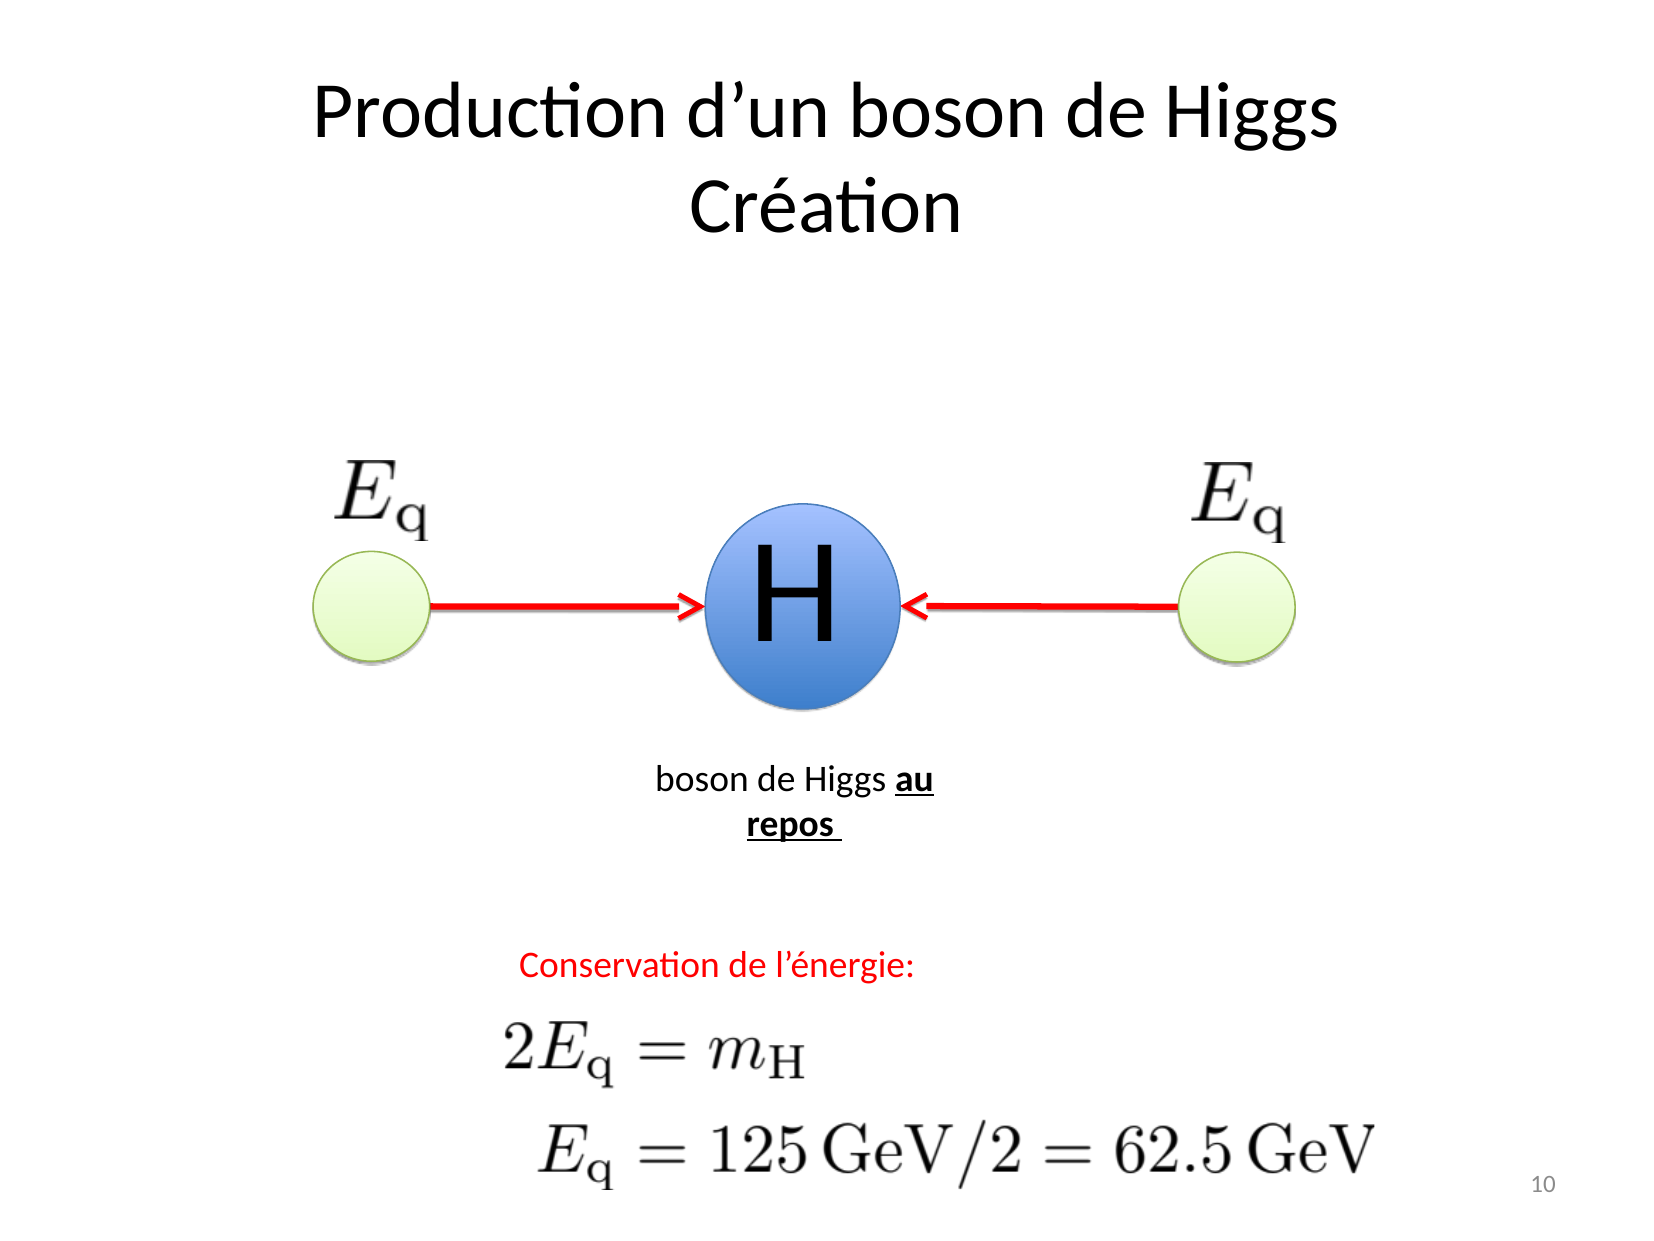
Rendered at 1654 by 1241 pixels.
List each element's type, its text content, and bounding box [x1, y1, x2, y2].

picture [504, 1021, 1375, 1190]
picture [334, 460, 429, 541]
text_box [313, 551, 430, 662]
text_box [1178, 552, 1296, 663]
text_box boson de Higgs au repos [627, 746, 962, 852]
text_box [705, 533, 872, 709]
text_box [876, 538, 901, 674]
text_box H [734, 483, 876, 679]
text_box Conservation de l’énergie: [504, 933, 1075, 1021]
title Production d’un boson de Higgs Création [82, 49, 1571, 257]
picture [1191, 462, 1286, 543]
slide_number <numéro> [1185, 1149, 1571, 1216]
